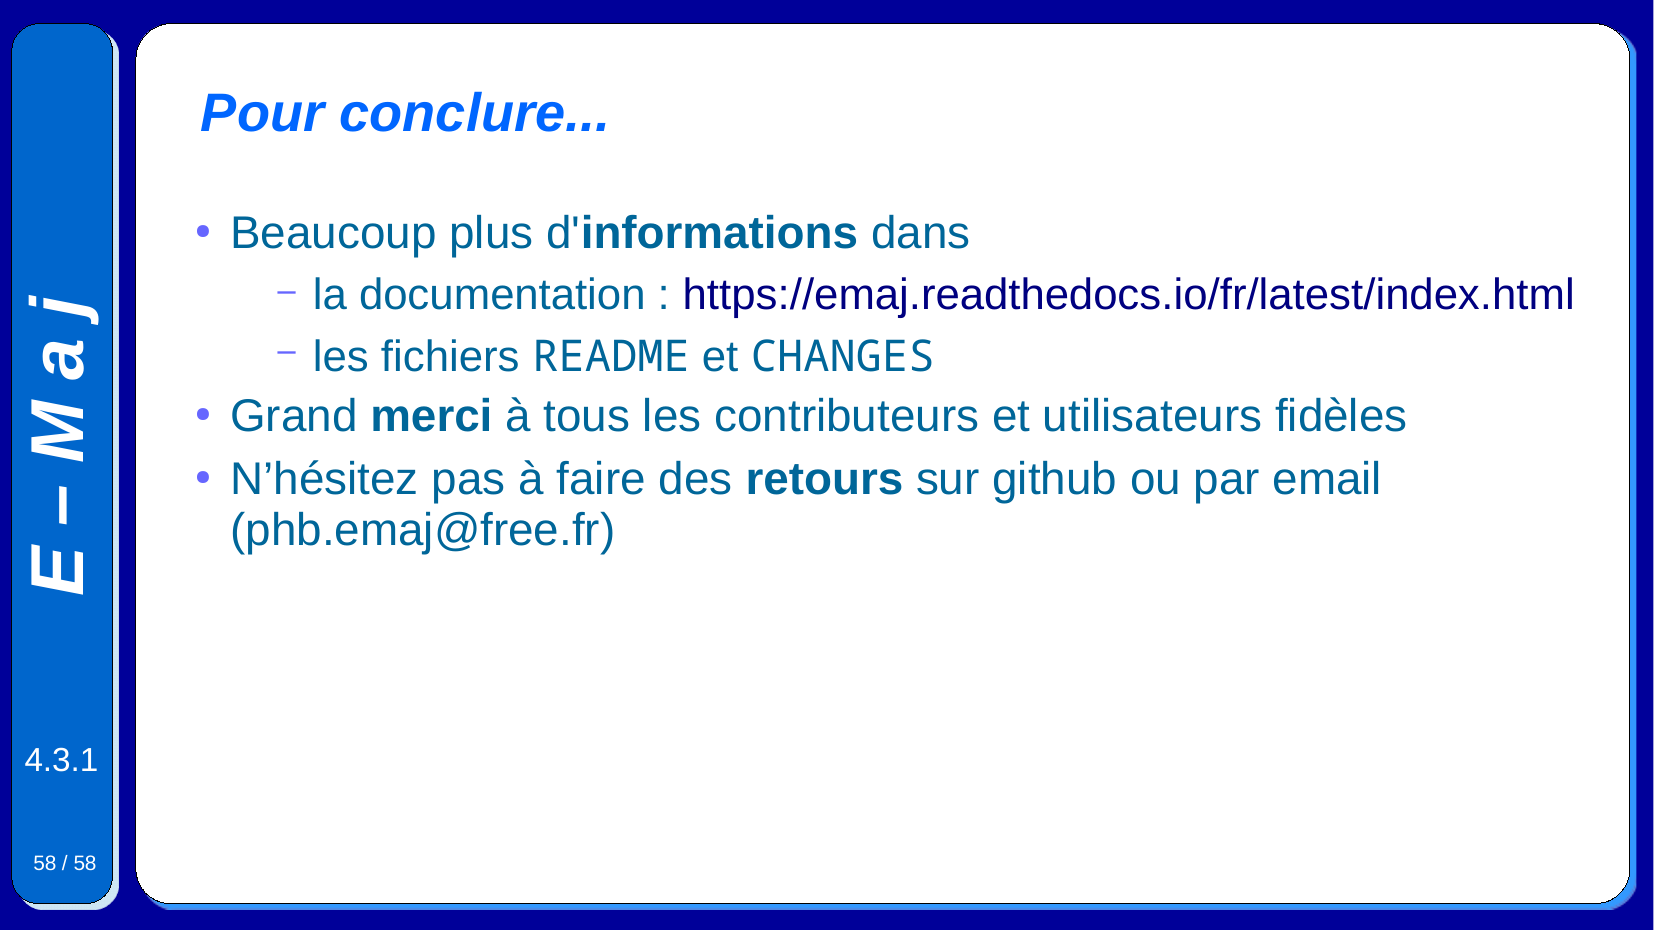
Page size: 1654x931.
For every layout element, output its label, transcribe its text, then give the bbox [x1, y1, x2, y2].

list Beaucoup plus d'informations dans la documentation : https://emaj.readthedocs.io/fr/latest/index.html les fichiers README et CHANGES Grand merci à tous les contributeurs et utilisateurs fidèles N’hésitez pas à faire des retours sur github ou par email (phb.emaj@free.fr) [177, 206, 1587, 827]
title Pour conclure... [200, 34, 1575, 191]
